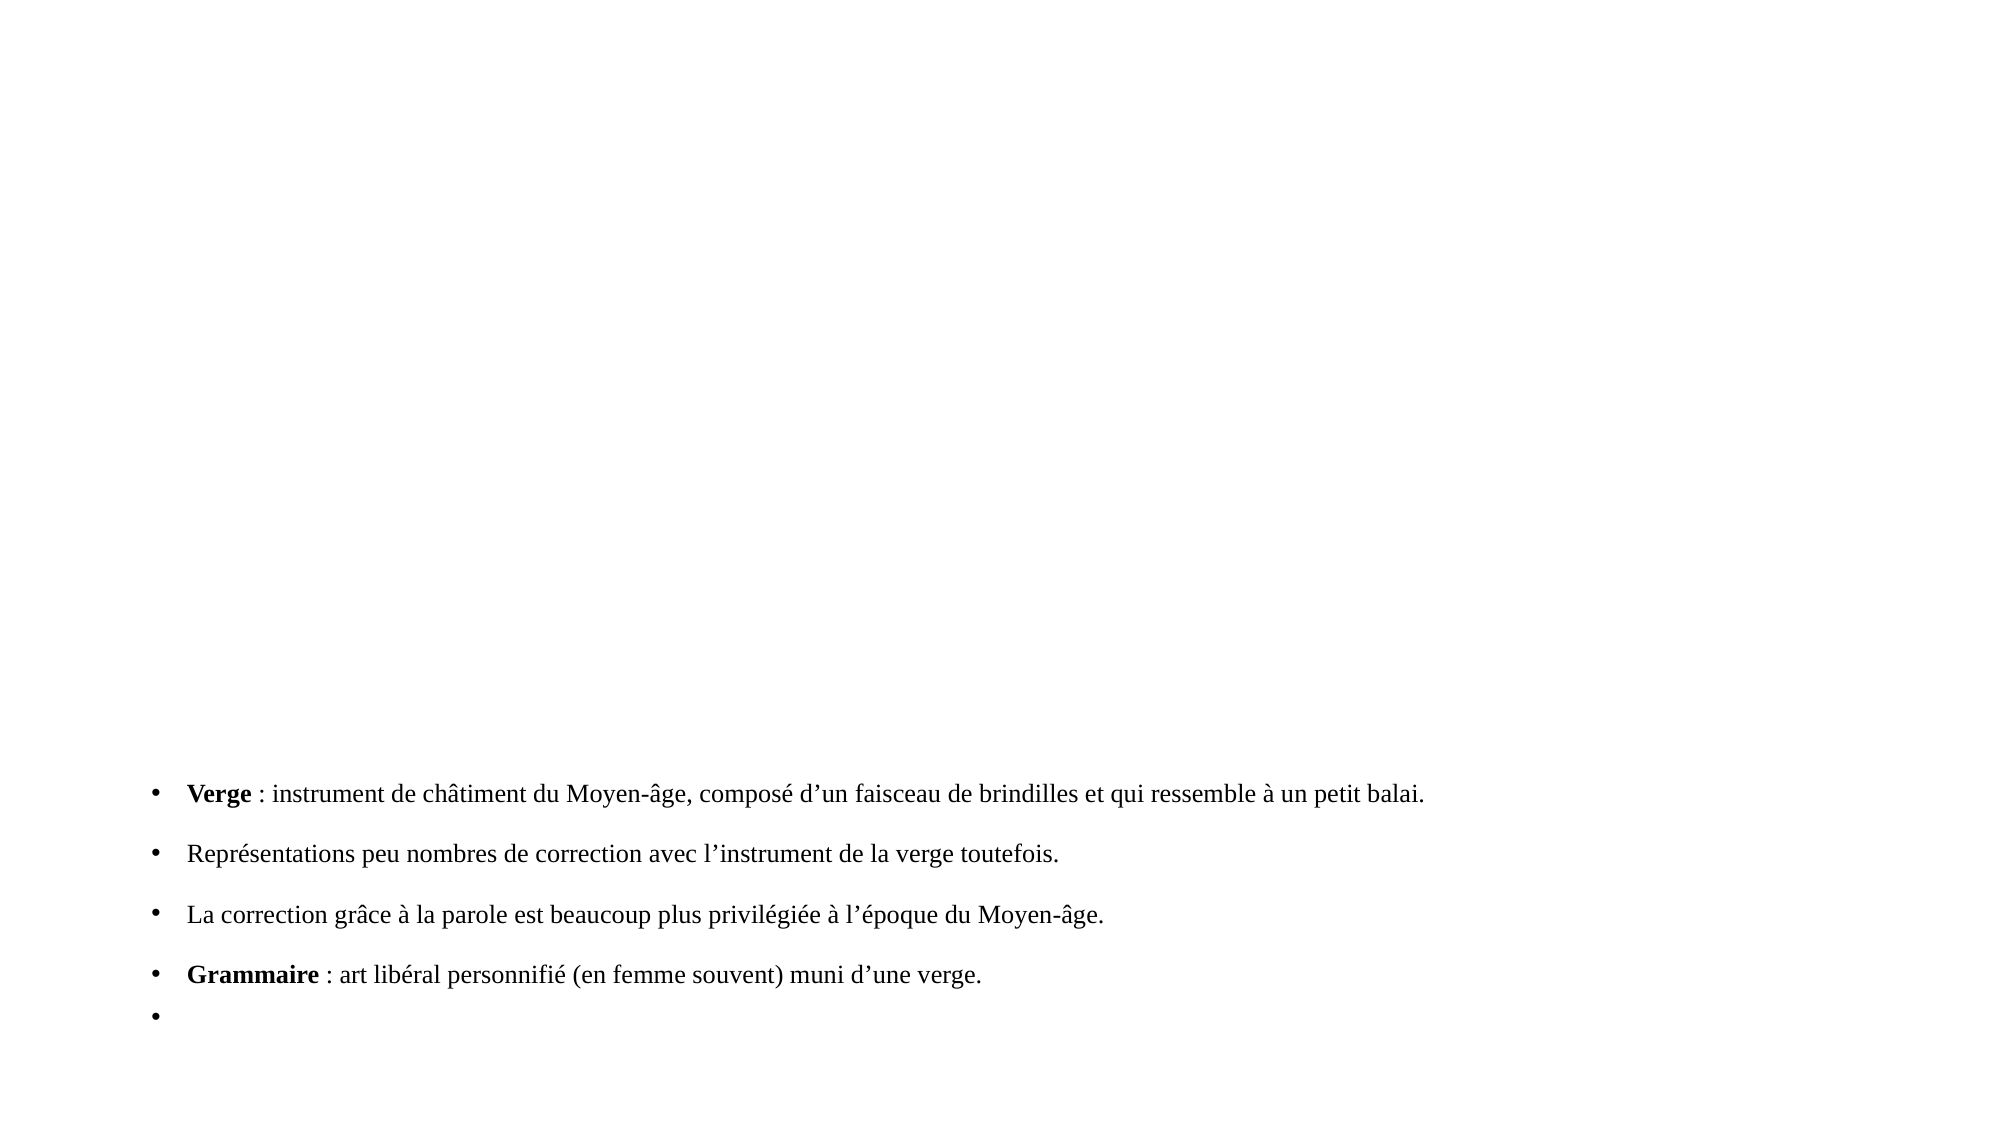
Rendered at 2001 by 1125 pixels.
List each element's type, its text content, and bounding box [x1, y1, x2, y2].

list Verge : instrument de châtiment du Moyen-âge, composé d’un faisceau de brindilles et qui ressemble à un petit balai. Représentations peu nombres de correction avec l’instrument de la verge toutefois. La correction grâce à la parole est beaucoup plus privilégiée à l’époque du Moyen-âge. Grammaire : art libéral personnifié (en femme souvent) muni d’une verge. [41, 48, 1862, 1070]
